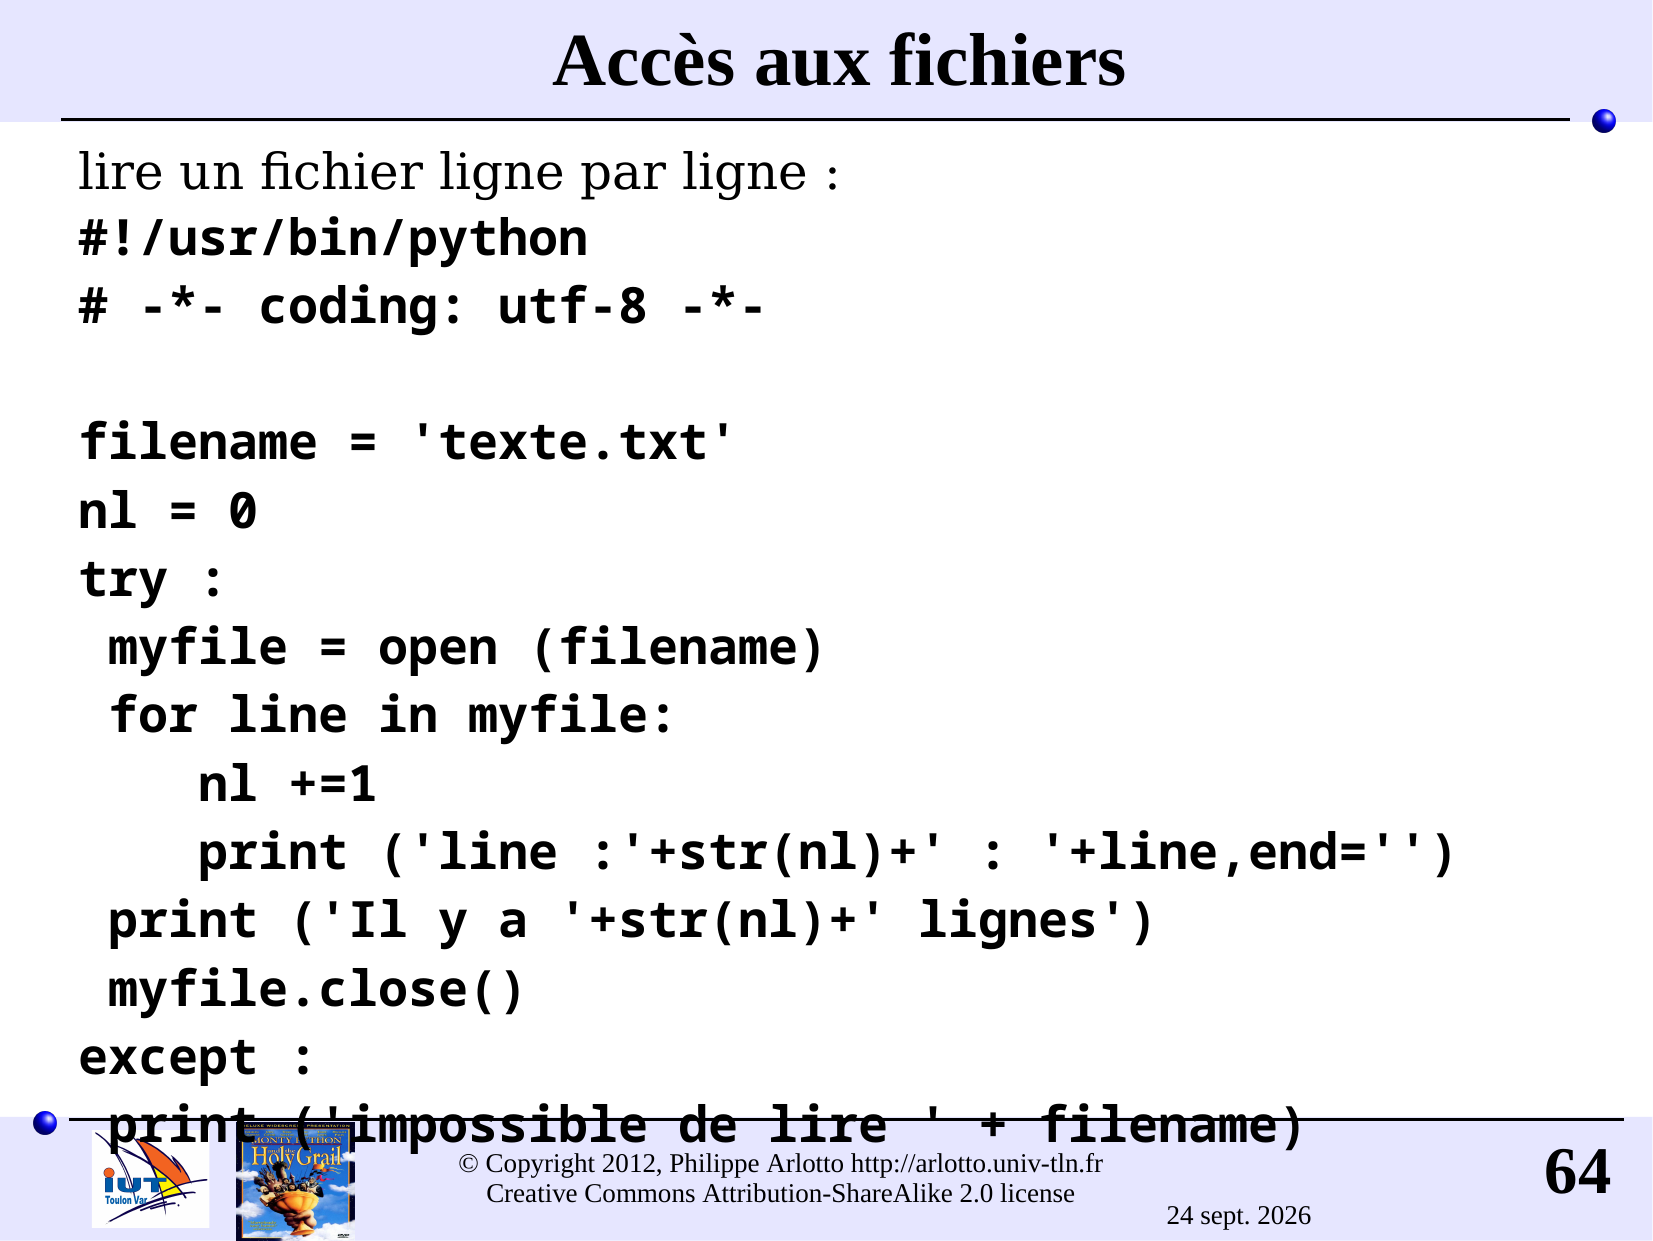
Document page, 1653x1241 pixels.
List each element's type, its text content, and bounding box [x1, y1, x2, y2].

picture [236, 1122, 355, 1241]
text_box lire un fichier ligne par ligne : #!/usr/bin/python # -*- coding: utf-8 -*- filename = 'texte.txt' nl = 0 try : myfile = open (filename) for line in myfile: nl +=1 print ('line :'+str(nl)+' : '+line,end='') print ('Il y a '+str(nl)+' lignes') myfile.close() except : print ('impossible de lire ' + filename) [78, 143, 1459, 1090]
title Accès aux fichiers [95, 14, 1585, 107]
